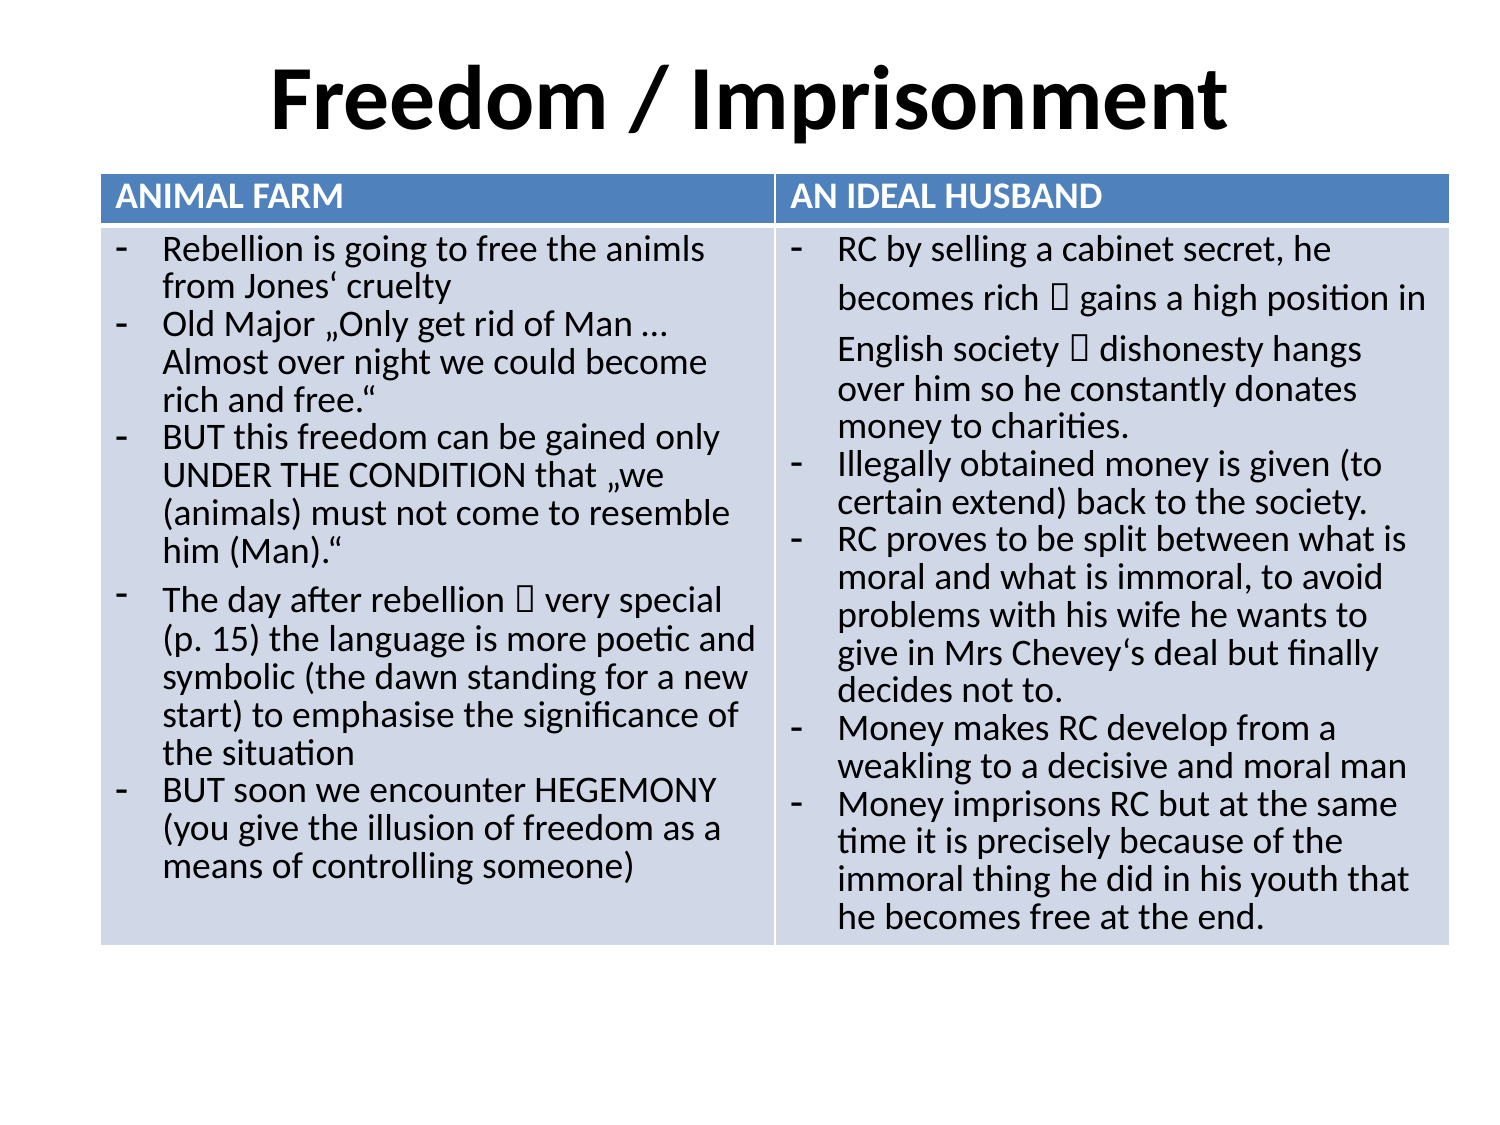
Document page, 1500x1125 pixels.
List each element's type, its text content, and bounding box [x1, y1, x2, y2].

table_cell Rebellion is going to free the animls from Jones‘ cruelty Old Major „Only get rid of Man … Almost over night we could become rich and free.“ BUT this freedom can be gained only UNDER THE CONDITION that „we (animals) must not come to resemble him (Man).“ The day after rebellion  very special (p. 15) the language is more poetic and symbolic (the dawn standing for a new start) to emphasise the significance of the situation BUT soon we encounter HEGEMONY (you give the illusion of freedom as a means of controlling someone) [101, 228, 774, 945]
table_cell RC by selling a cabinet secret, he becomes rich  gains a high position in English society  dishonesty hangs over him so he constantly donates money to charities. Illegally obtained money is given (to certain extend) back to the society. RC proves to be split between what is moral and what is immoral, to avoid problems with his wife he wants to give in Mrs Chevey‘s deal but finally decides not to. Money makes RC develop from a weakling to a decisive and moral man Money imprisons RC but at the same time it is precisely because of the immoral thing he did in his youth that he becomes free at the end. [776, 228, 1449, 945]
table_header AN IDEAL HUSBAND [776, 174, 1449, 223]
title Freedom / Imprisonment [64, 0, 1415, 187]
table_header ANIMAL FARM [101, 174, 774, 223]
